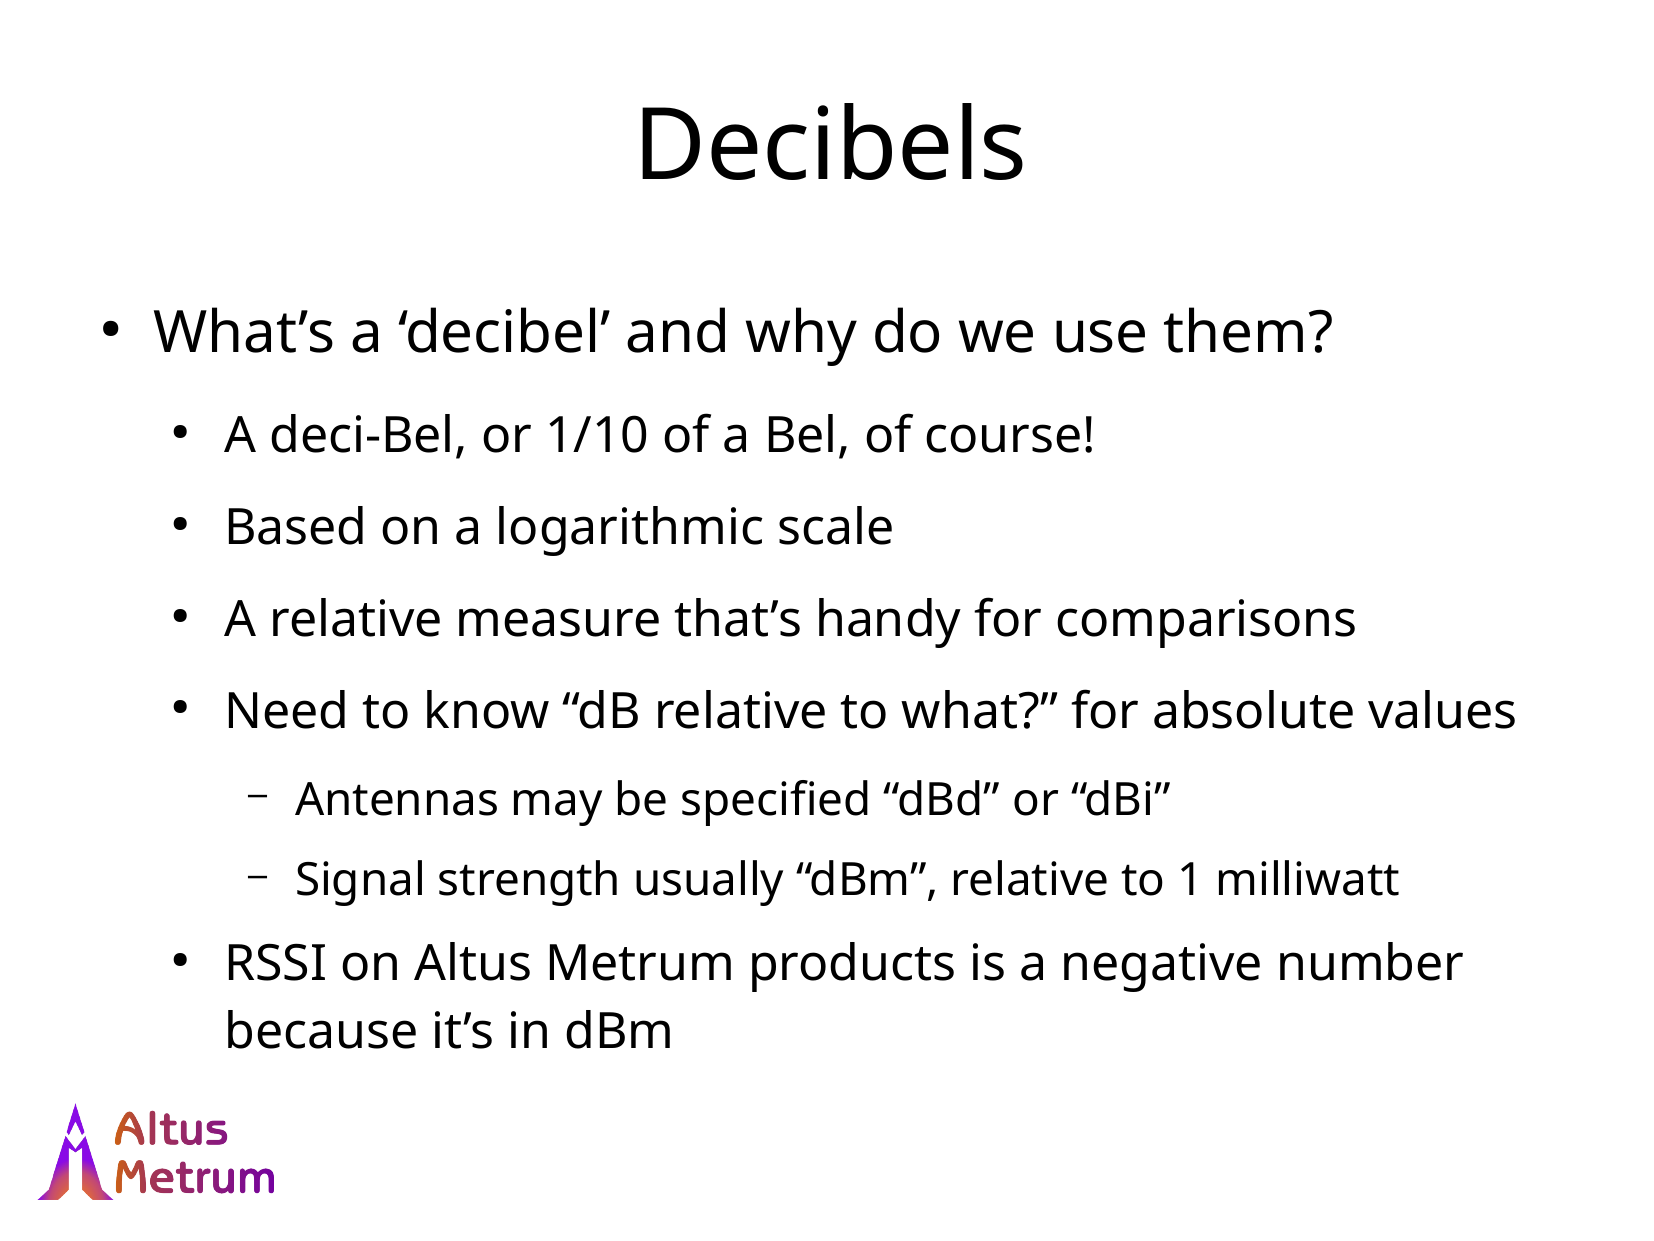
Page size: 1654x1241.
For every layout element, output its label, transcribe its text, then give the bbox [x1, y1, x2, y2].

picture [37, 1103, 274, 1200]
title Decibels [86, 40, 1576, 241]
list What’s a ‘decibel’ and why do we use them? A deci-Bel, or 1/10 of a Bel, of course! Based on a logarithmic scale A relative measure that’s handy for comparisons Need to know “dB relative to what?” for absolute values Antennas may be specified “dBd” or “dBi” Signal strength usually “dBm”, relative to 1 milliwatt RSSI on Altus Metrum products is a negative number because it’s in dBm [82, 290, 1571, 1094]
